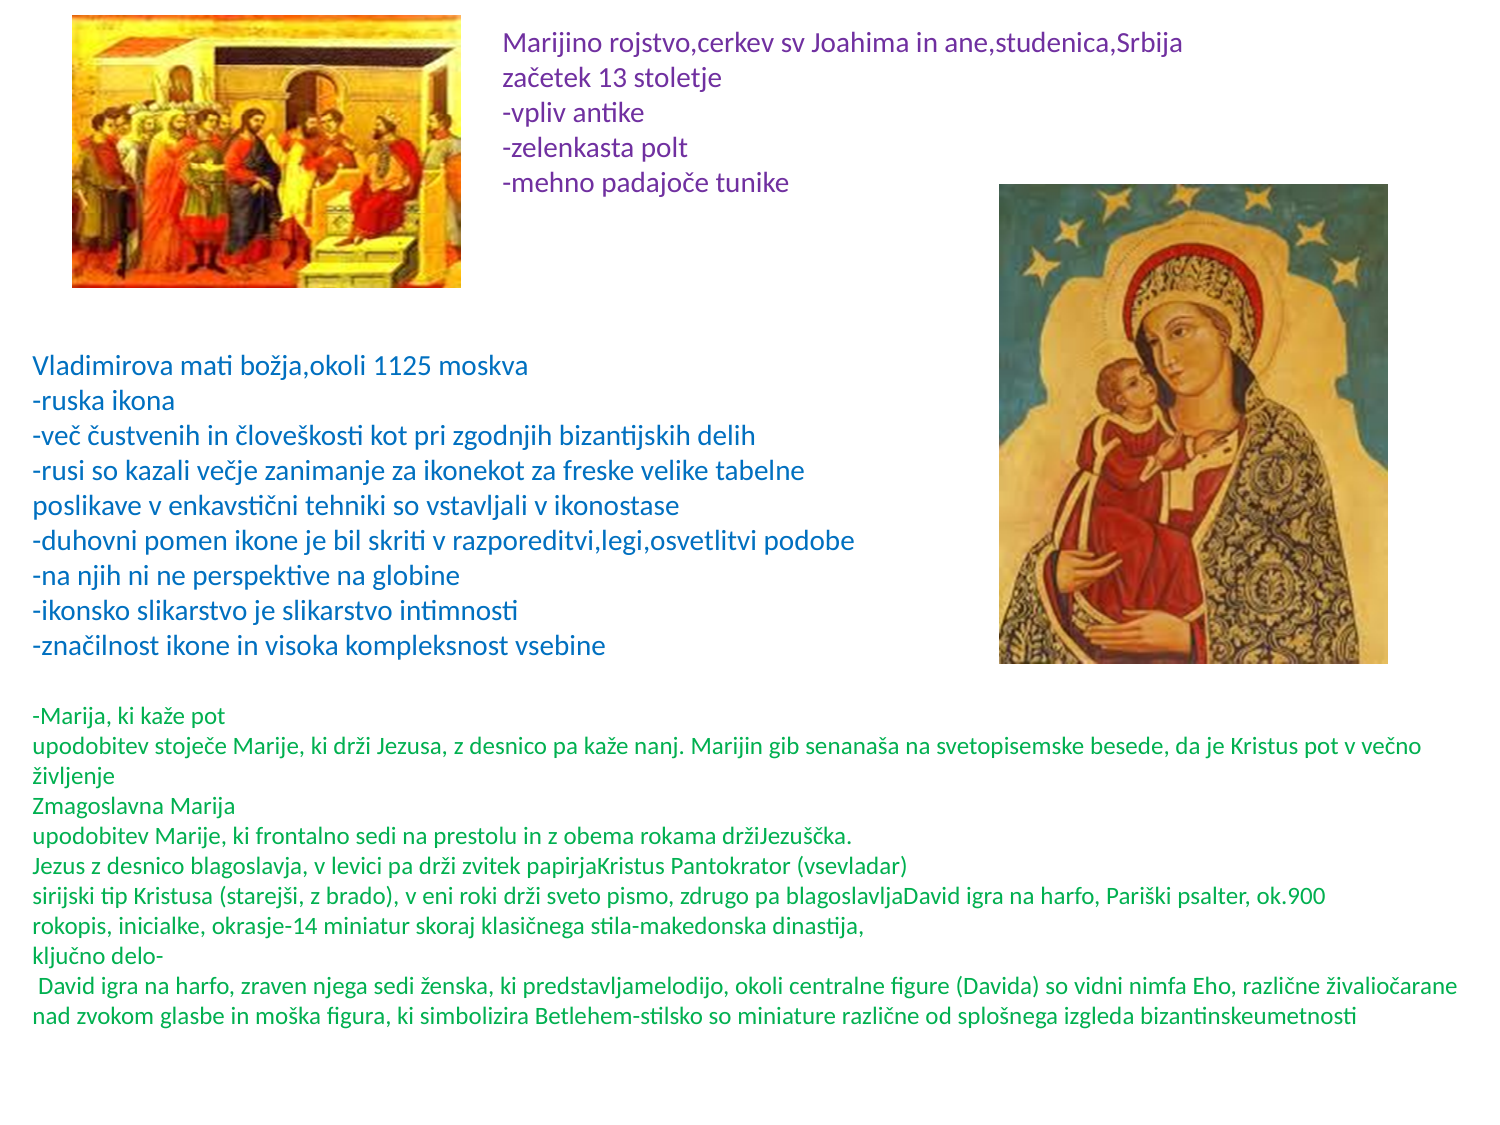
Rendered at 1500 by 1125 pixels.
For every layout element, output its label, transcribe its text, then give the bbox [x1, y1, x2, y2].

text_box -Marija, ki kaže pot upodobitev stoječe Marije, ki drži Jezusa, z desnico pa kaže nanj. Marijin gib senanaša na svetopisemske besede, da je Kristus pot v večno življenje Zmagoslavna Marija upodobitev Marije, ki frontalno sedi na prestolu in z obema rokama držiJezuščka. Jezus z desnico blagoslavja, v levici pa drži zvitek papirjaKristus Pantokrator (vsevladar) sirijski tip Kristusa (starejši, z brado), v eni roki drži sveto pismo, zdrugo pa blagoslavljaDavid igra na harfo, Pariški psalter, ok.900 rokopis, inicialke, okrasje-14 miniatur skoraj klasičnega stila-makedonska dinastija, ključno delo- David igra na harfo, zraven njega sedi ženska, ki predstavljamelodijo, okoli centralne figure (Davida) so vidni nimfa Eho, različne živaliočarane nad zvokom glasbe in moška figura, ki simbolizira Betlehem-stilsko so miniature različne od splošnega izgleda bizantinskeumetnosti [17, 692, 1500, 1037]
text_box Marijino rojstvo,cerkev sv Joahima in ane,studenica,Srbija začetek 13 stoletje -vpliv antike -zelenkasta polt -mehno padajoče tunike [487, 15, 1273, 206]
picture [999, 184, 1388, 664]
picture [72, 15, 461, 288]
text_box Vladimirova mati božja,okoli 1125 moskva -ruska ikona -več čustvenih in človeškosti kot pri zgodnjih bizantijskih delih -rusi so kazali večje zanimanje za ikonekot za freske velike tabelne poslikave v enkavstični tehniki so vstavljali v ikonostase -duhovni pomen ikone je bil skriti v razporeditvi,legi,osvetlitvi podobe -na njih ni ne perspektive na globine -ikonsko slikarstvo je slikarstvo intimnosti -značilnost ikone in visoka kompleksnost vsebine [17, 338, 916, 669]
